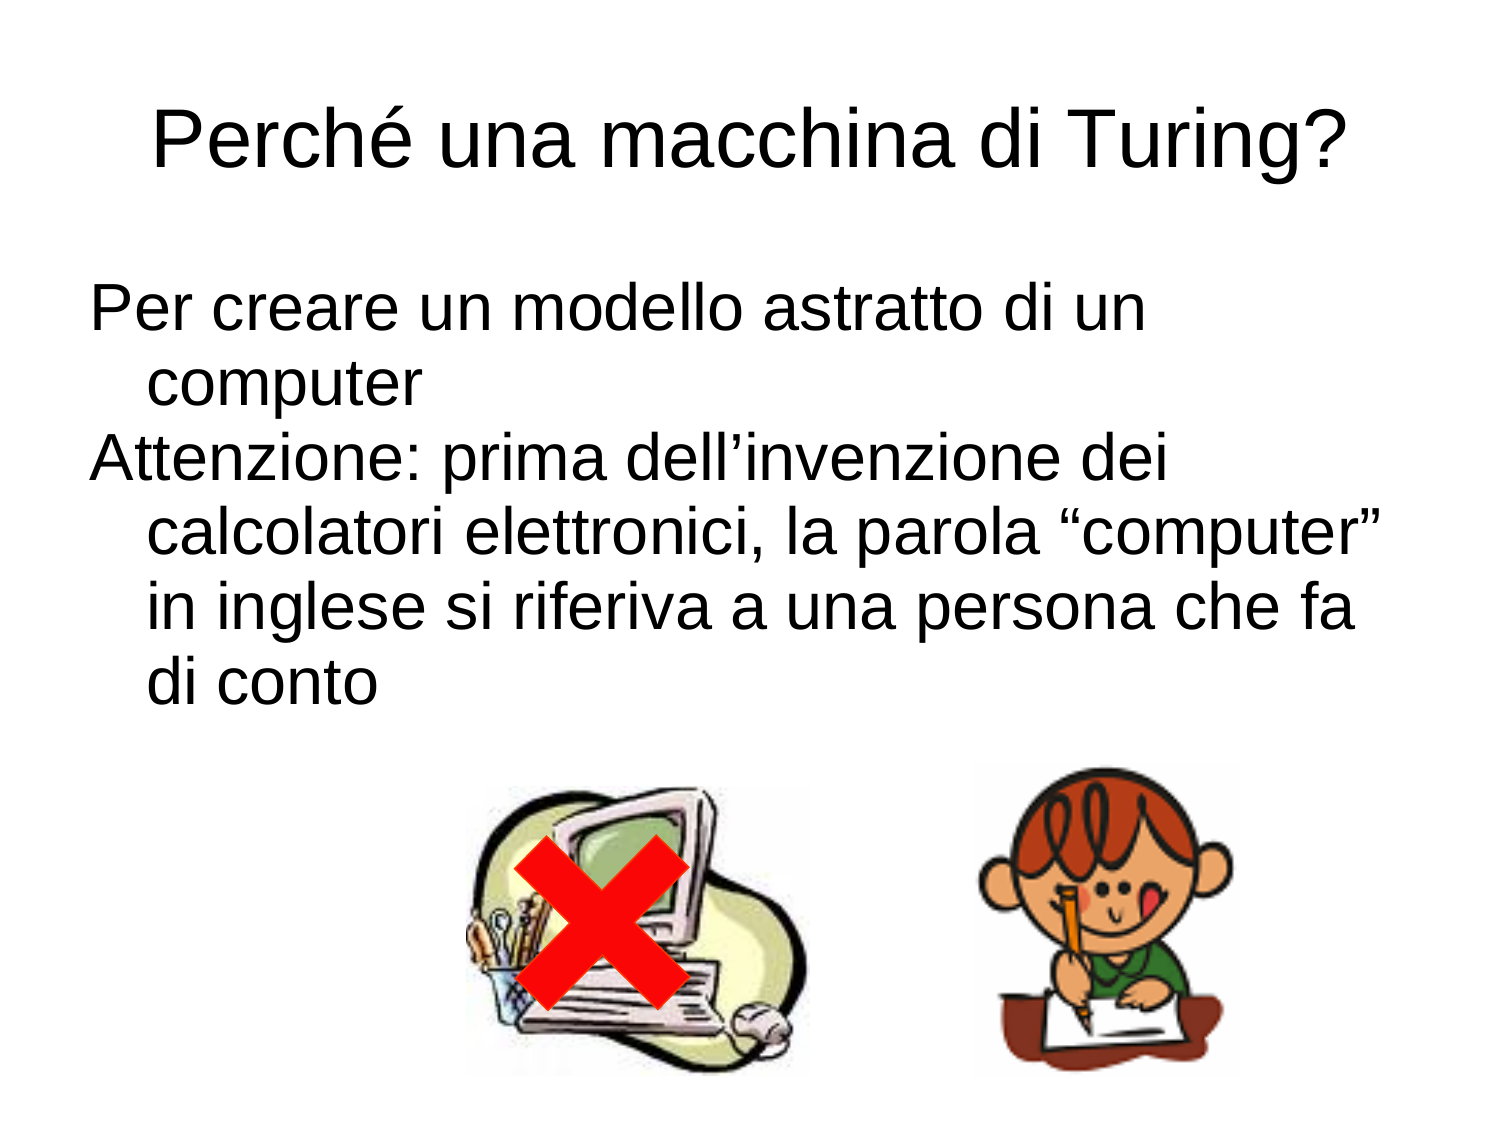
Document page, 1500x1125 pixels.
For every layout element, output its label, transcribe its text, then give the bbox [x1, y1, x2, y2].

text_box [514, 835, 690, 1011]
title Perché una macchina di Turing? [75, 45, 1426, 233]
list Per creare un modello astratto di un computer Attenzione: prima dell’invenzione dei calcolatori elettronici, la parola “computer” in inglese si riferiva a una persona che fa di conto [75, 262, 1426, 1006]
picture [466, 786, 810, 1076]
picture [974, 763, 1240, 1078]
